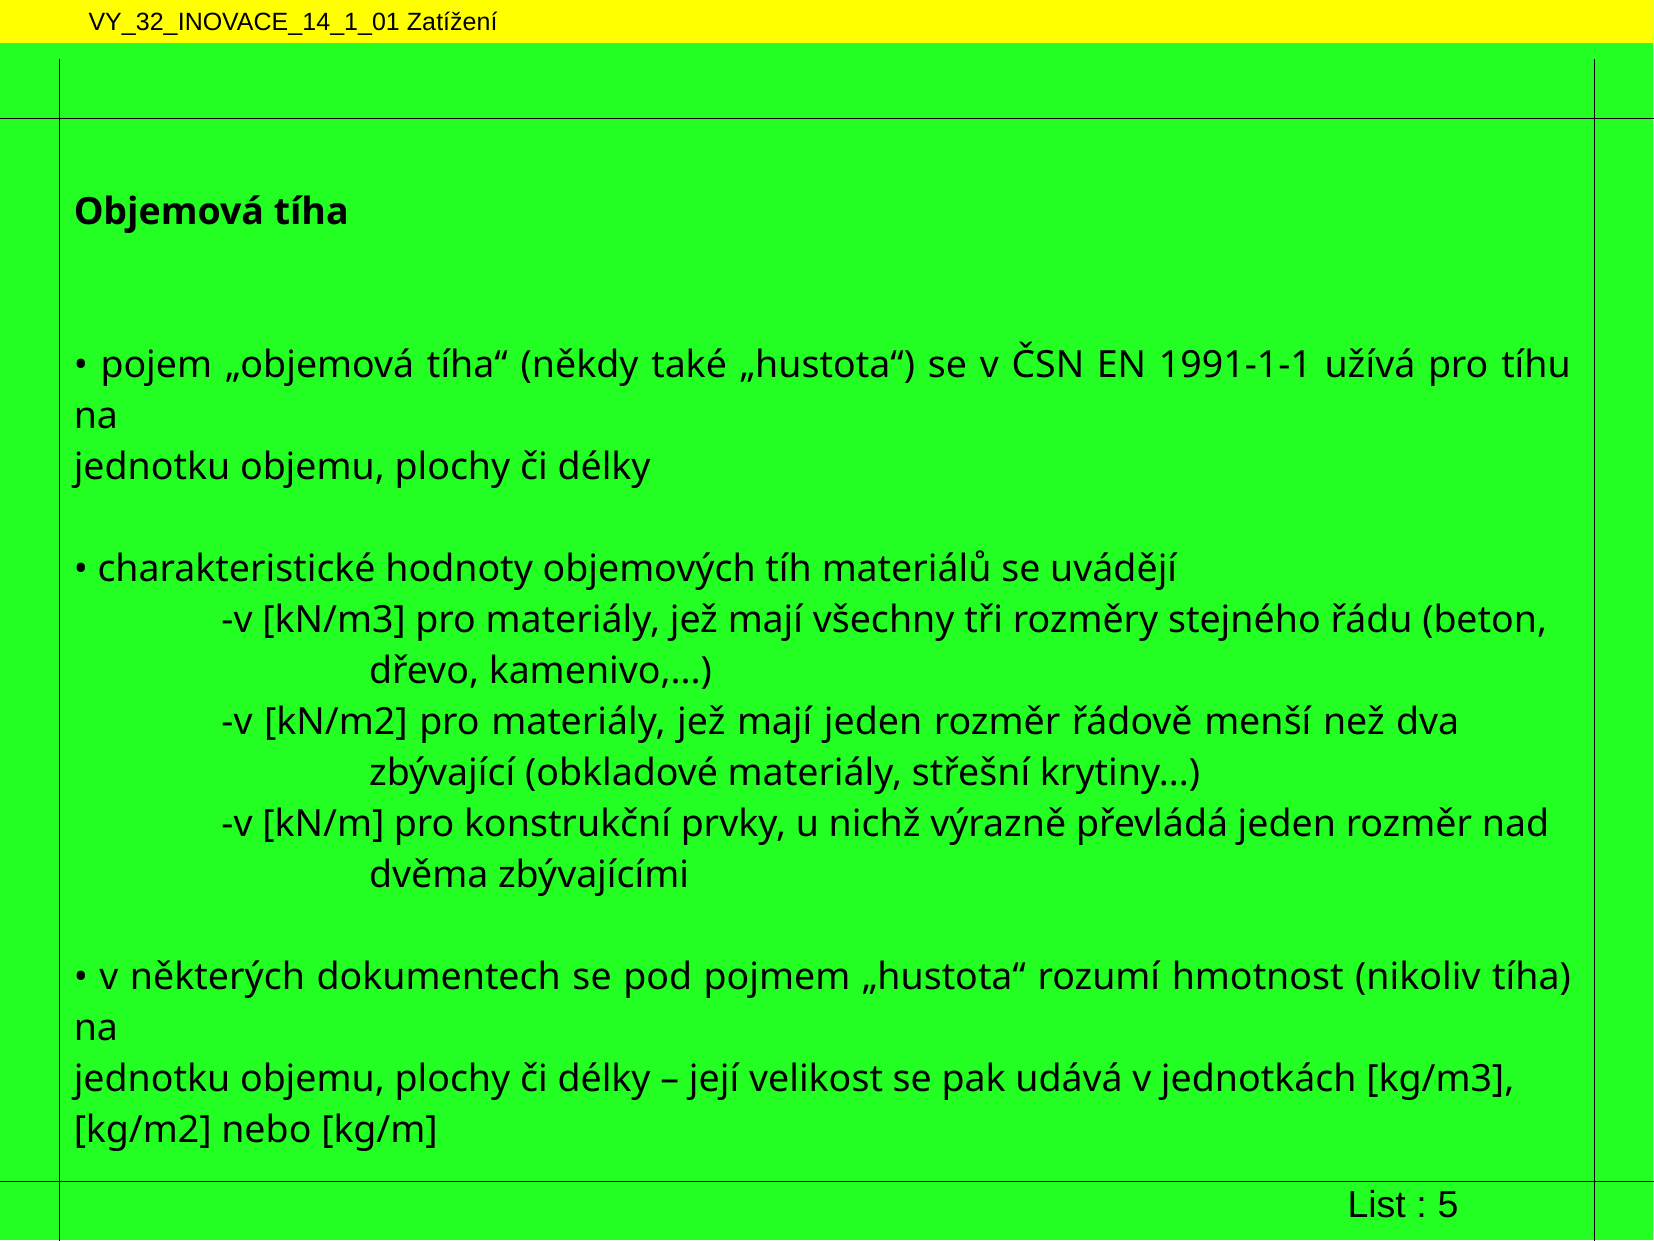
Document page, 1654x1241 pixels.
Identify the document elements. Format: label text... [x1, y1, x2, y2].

text_box List : <číslo> [1357, 1176, 1599, 1241]
text_box VY_32_INOVACE_14_1_01 Zatížení [0, 0, 1654, 43]
text_box Objemová tíha • pojem „objemová tíha“ (někdy také „hustota“) se v ČSN EN 1991-1-1 užívá pro tíhu na jednotku objemu, plochy či délky • charakteristické hodnoty objemových tíh materiálů se uvádějí -v [kN/m3] pro materiály, jež mají všechny tři rozměry stejného řádu (beton, dřevo, kamenivo,...) -v [kN/m2] pro materiály, jež mají jeden rozměr řádově menší než dva zbývající (obkladové materiály, střešní krytiny...) -v [kN/m] pro konstrukční prvky, u nichž výrazně převládá jeden rozměr nad dvěma zbývajícími • v některých dokumentech se pod pojmem „hustota“ rozumí hmotnost (nikoliv tíha) na jednotku objemu, plochy či délky – její velikost se pak udává v jednotkách [kg/m3], [kg/m2] nebo [kg/m] [60, 177, 1588, 988]
